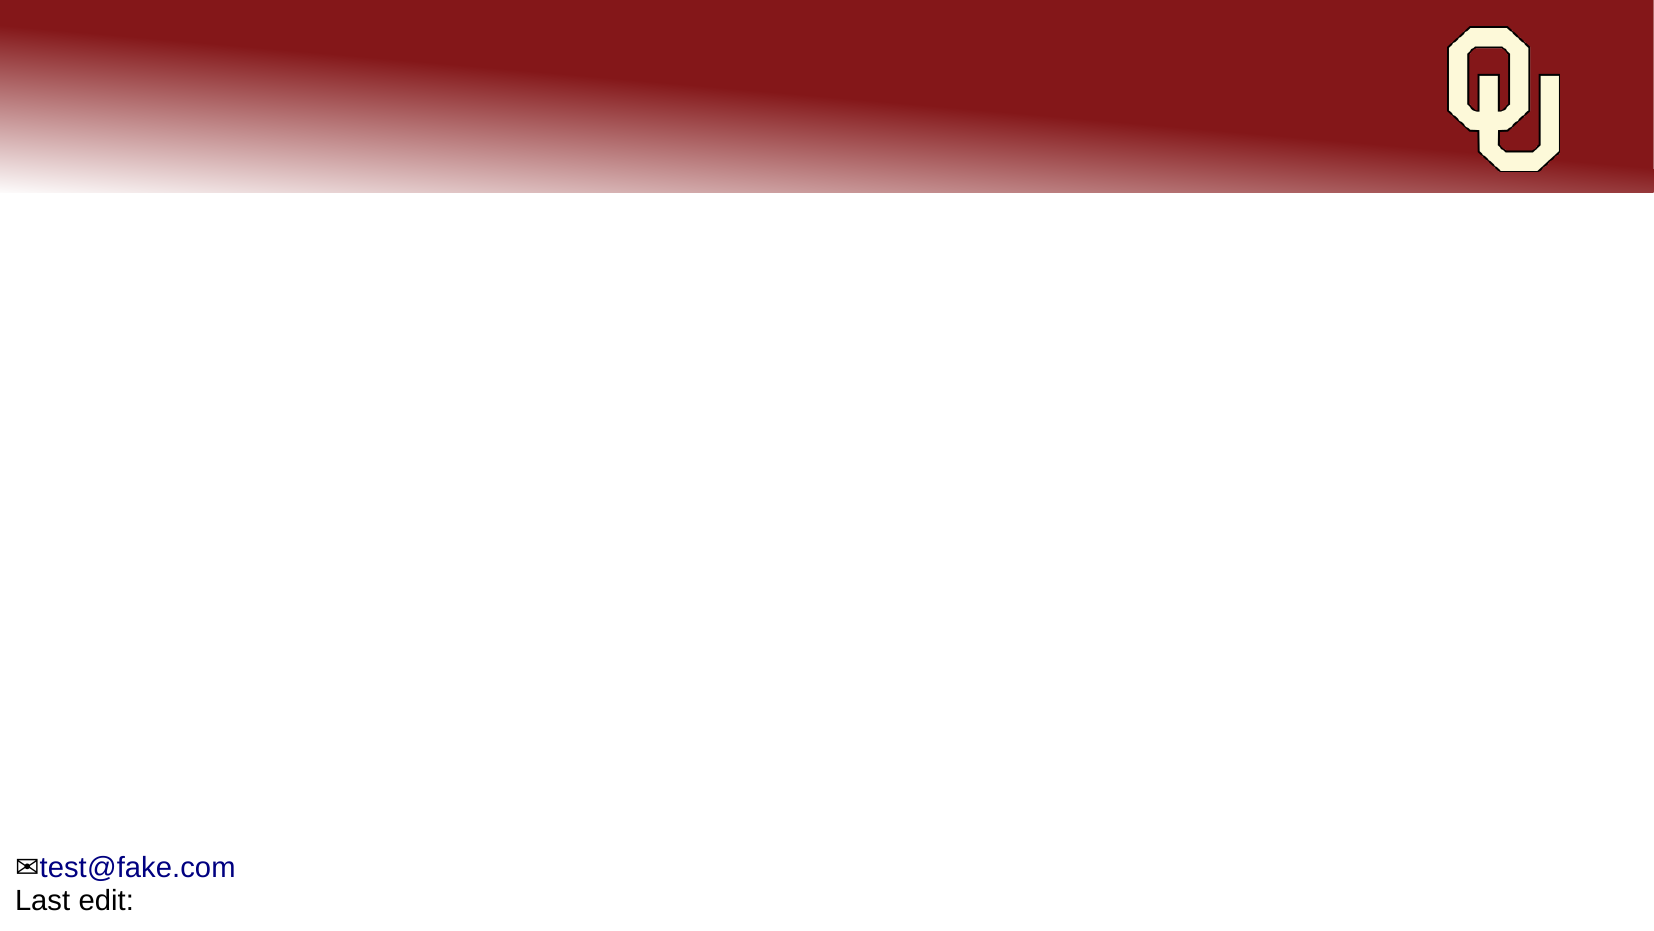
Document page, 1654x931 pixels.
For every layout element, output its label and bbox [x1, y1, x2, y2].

picture [1447, 26, 1560, 172]
